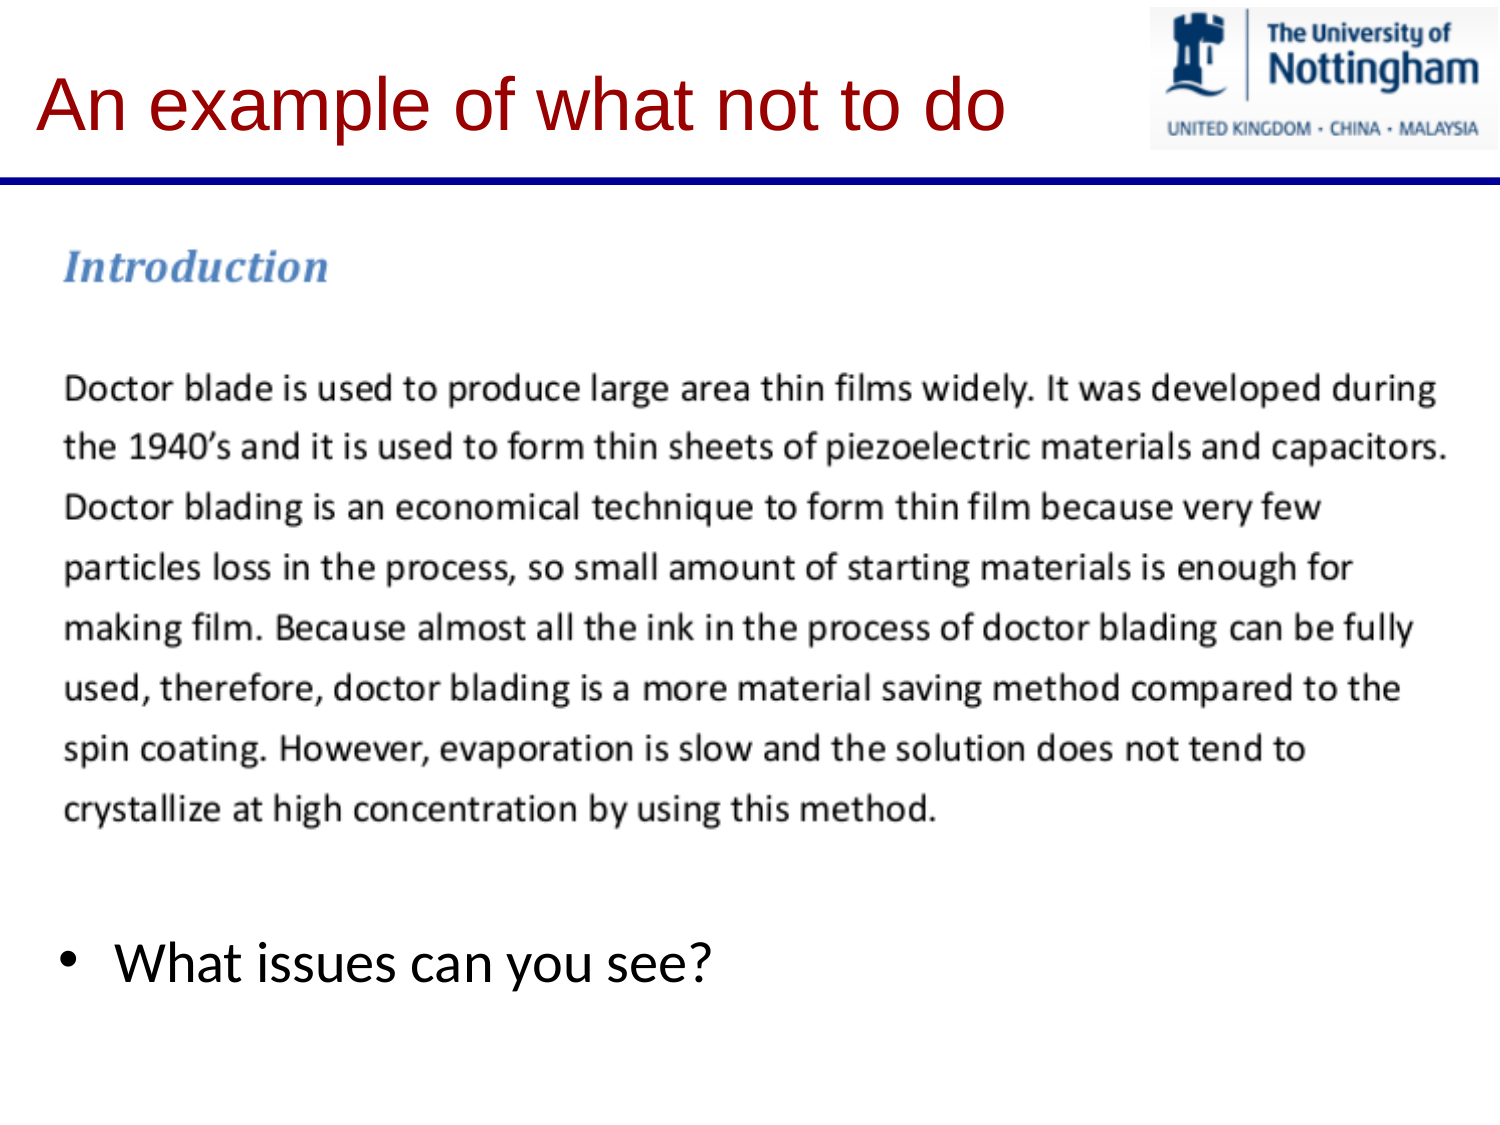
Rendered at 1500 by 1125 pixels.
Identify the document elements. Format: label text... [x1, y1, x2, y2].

picture [1150, 7, 1498, 150]
picture [34, 227, 1467, 874]
title An example of what not to do [36, 26, 1399, 182]
list What issues can you see? [43, 916, 1439, 1018]
